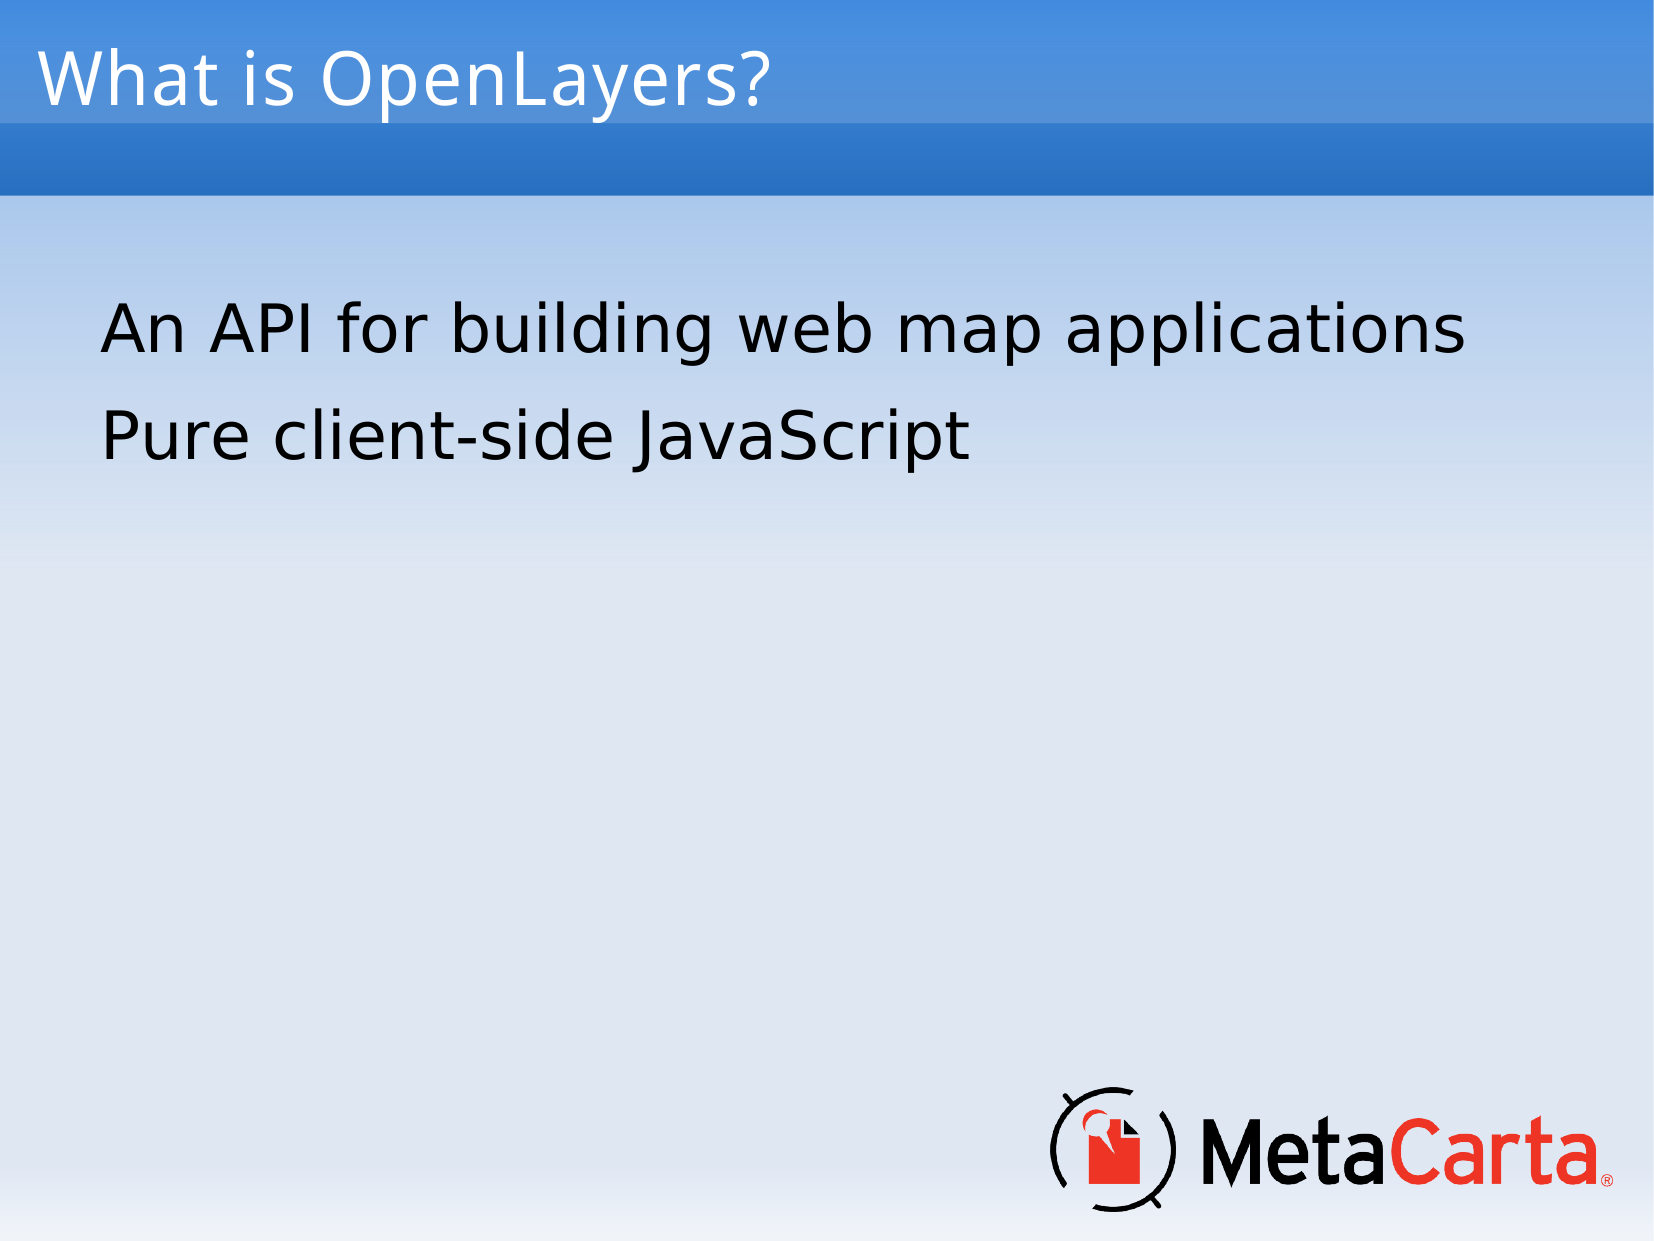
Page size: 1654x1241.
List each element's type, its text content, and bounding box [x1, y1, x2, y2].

list An API for building web map applications Pure client-side JavaScript [82, 290, 1571, 1109]
picture [0, 0, 1654, 1241]
title What is OpenLayers? [37, 2, 1463, 151]
